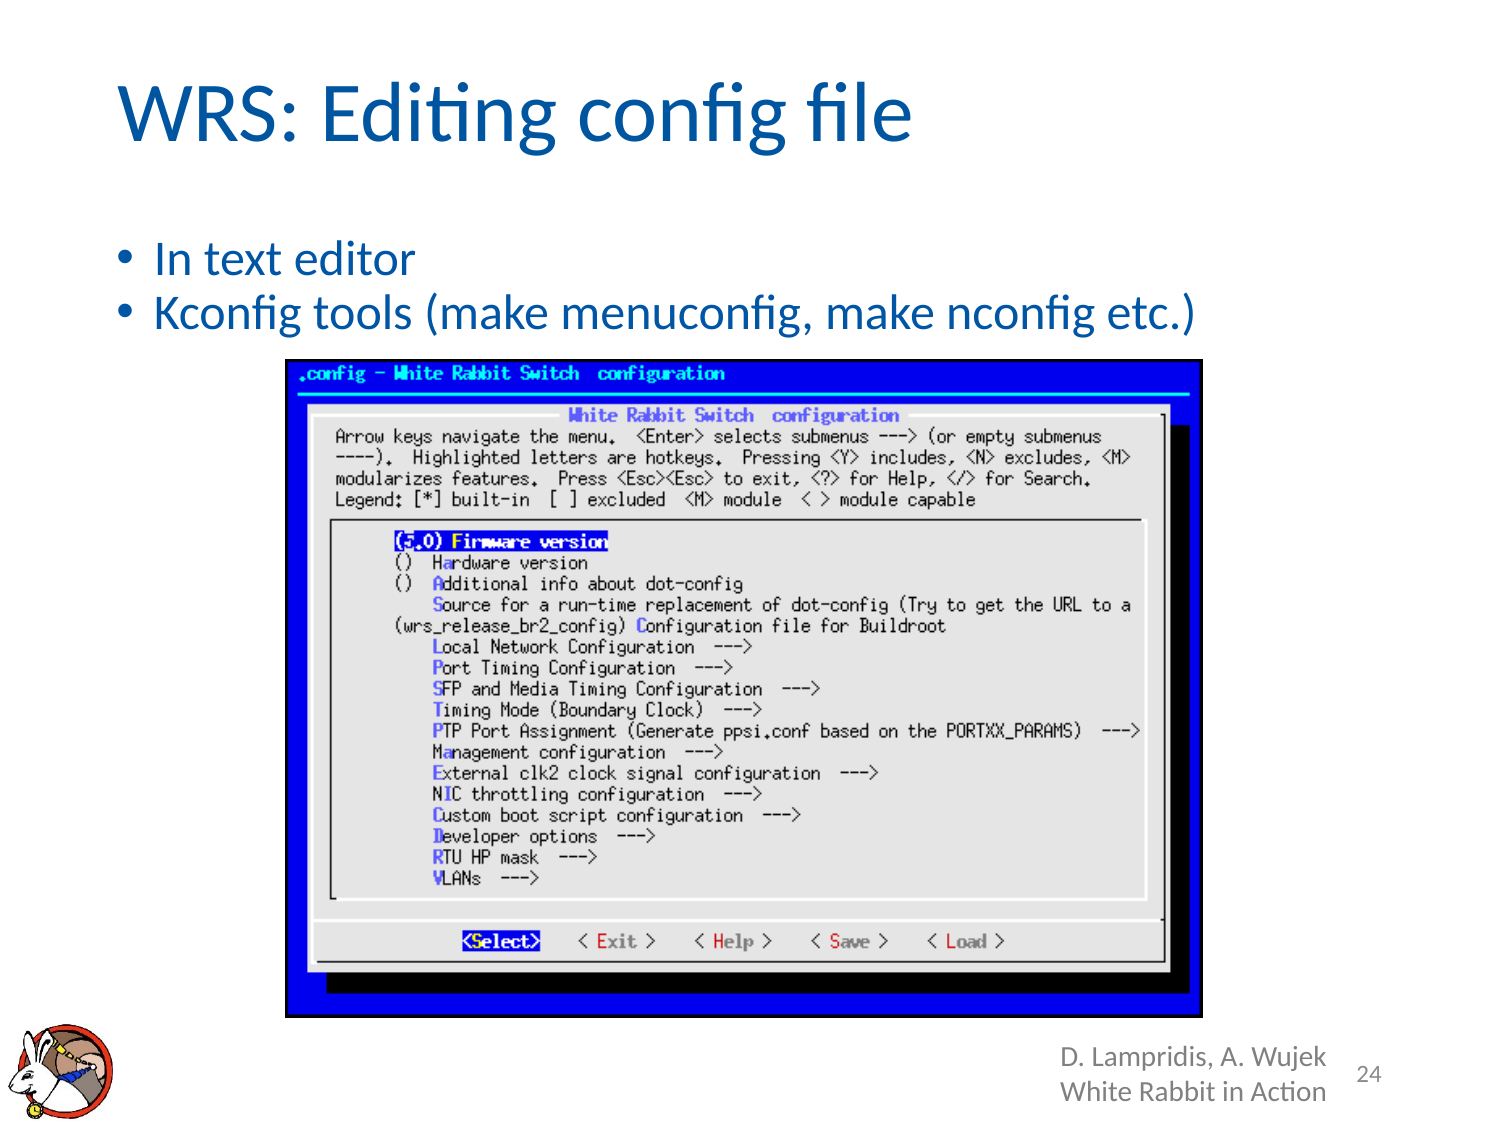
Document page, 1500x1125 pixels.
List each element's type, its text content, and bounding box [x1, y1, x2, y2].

picture [285, 359, 1203, 1018]
picture [7, 1024, 113, 1121]
text_box In text editor Kconfig tools (make menuconfig, make nconfig etc.) [101, 224, 1396, 721]
text_box WRS: Editing config file [103, 59, 1397, 169]
